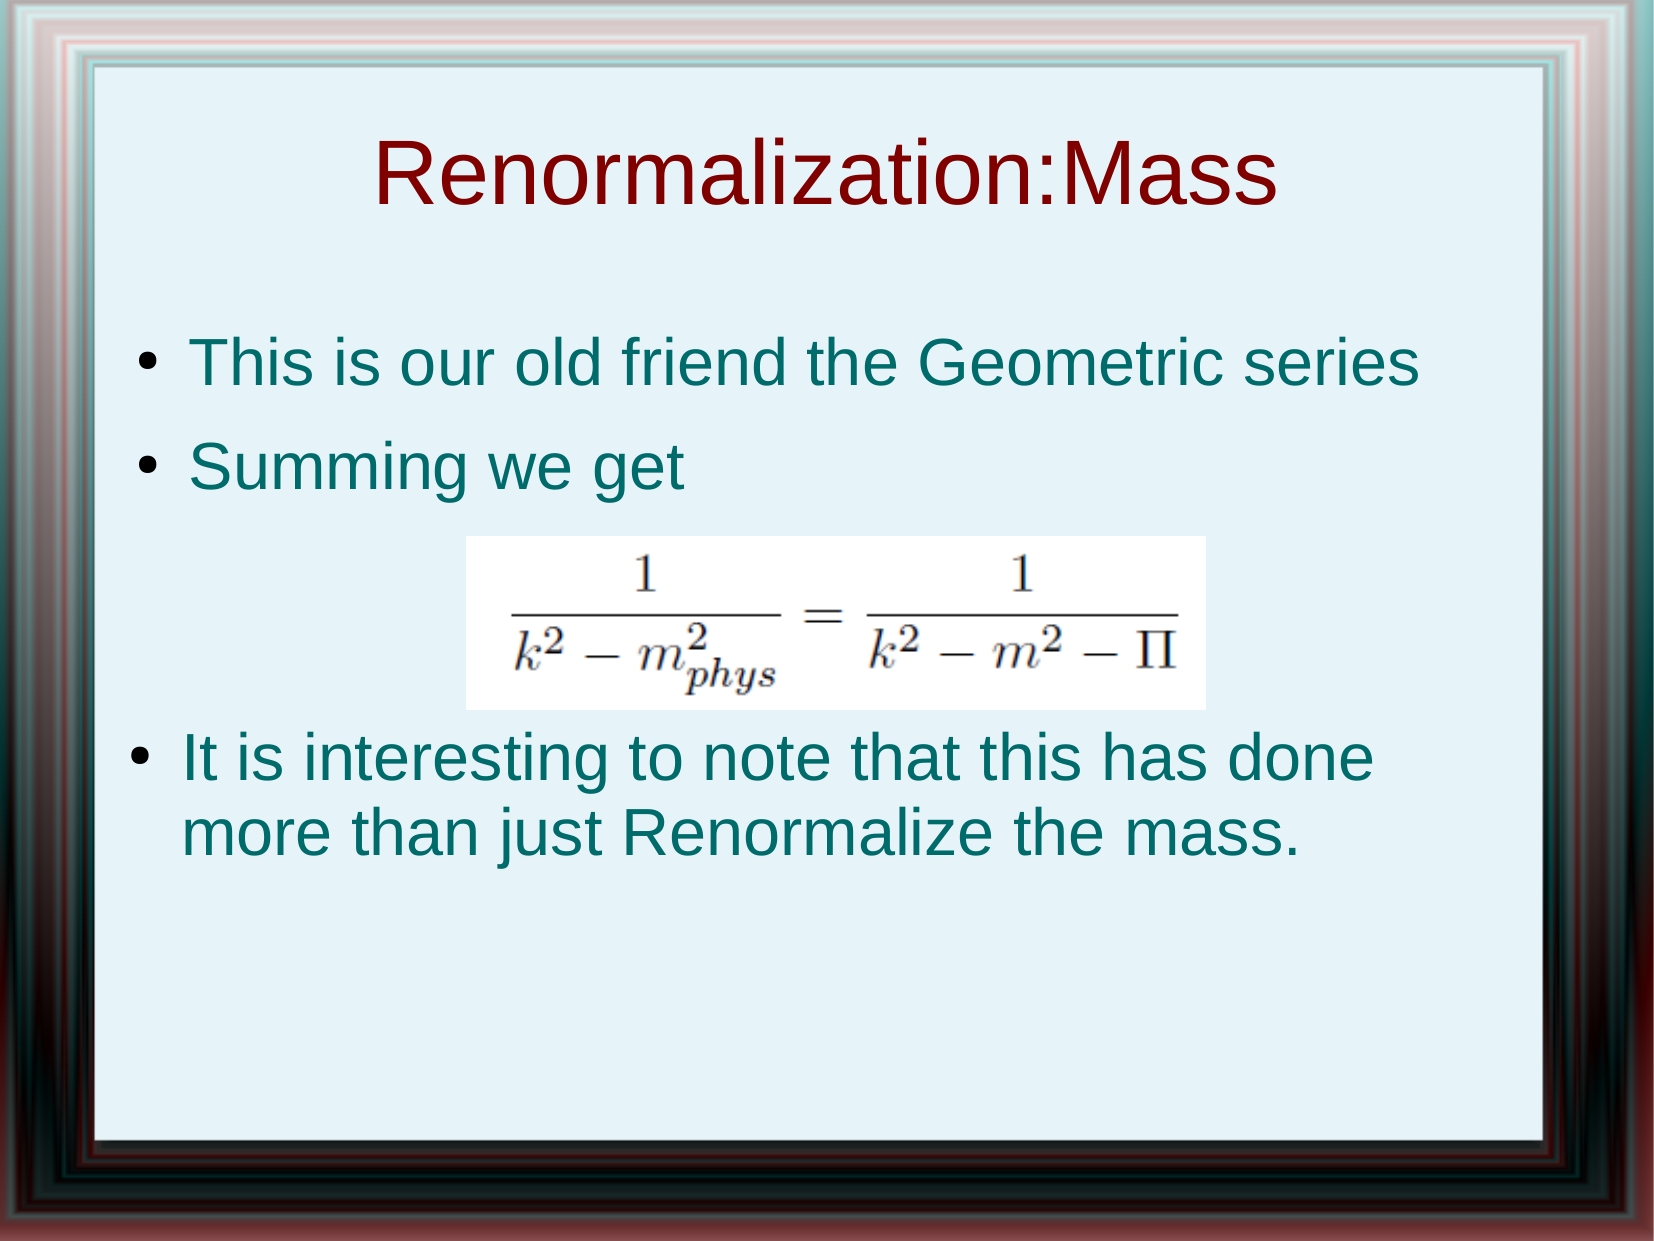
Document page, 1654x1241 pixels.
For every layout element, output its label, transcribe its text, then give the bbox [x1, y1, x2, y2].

list It is interesting to note that this has done more than just Renormalize the mass. [110, 719, 1388, 870]
picture [0, 0, 1654, 1241]
title Renormalization:Mass [118, 88, 1536, 257]
list This is our old friend the Geometric series Summing we get [118, 324, 1501, 563]
